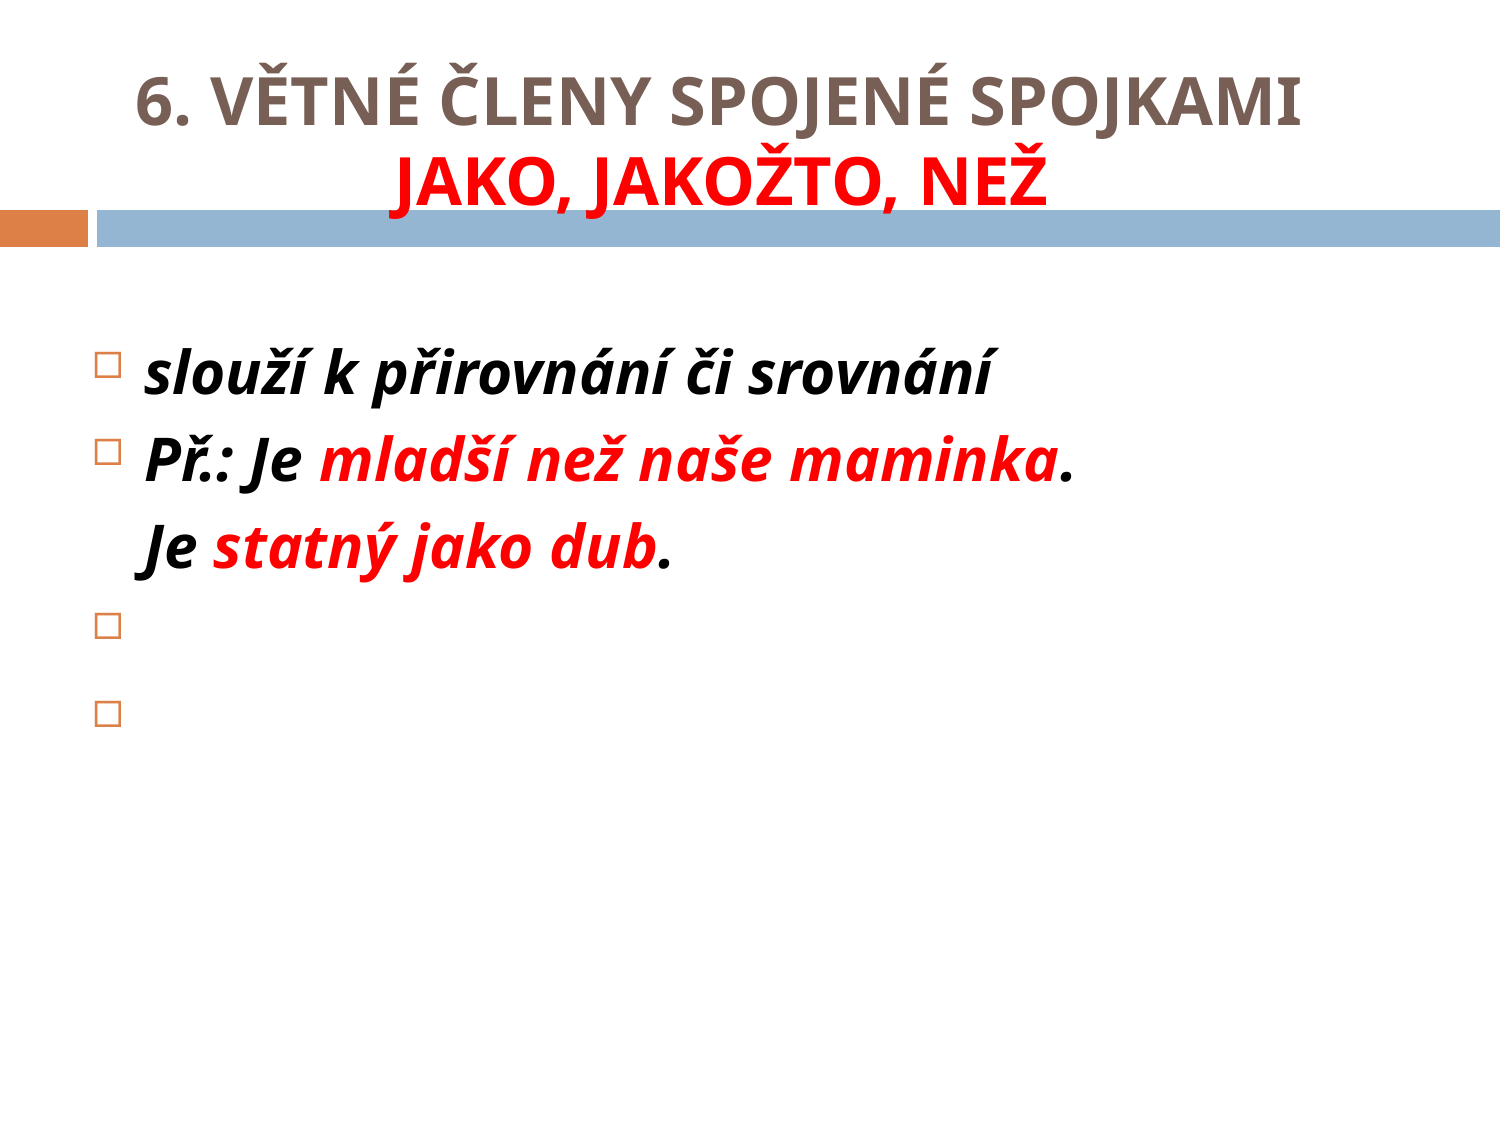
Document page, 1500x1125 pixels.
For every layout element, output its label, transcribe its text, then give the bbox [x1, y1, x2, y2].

list slouží k přirovnání či srovnání Př.: Je mladší než naše maminka. Je statný jako dub. [76, 326, 1426, 1005]
title 6. VĚTNÉ ČLENY SPOJENÉ SPOJKAMI JAKO, JAKOŽTO, NEŽ [53, 0, 1404, 339]
